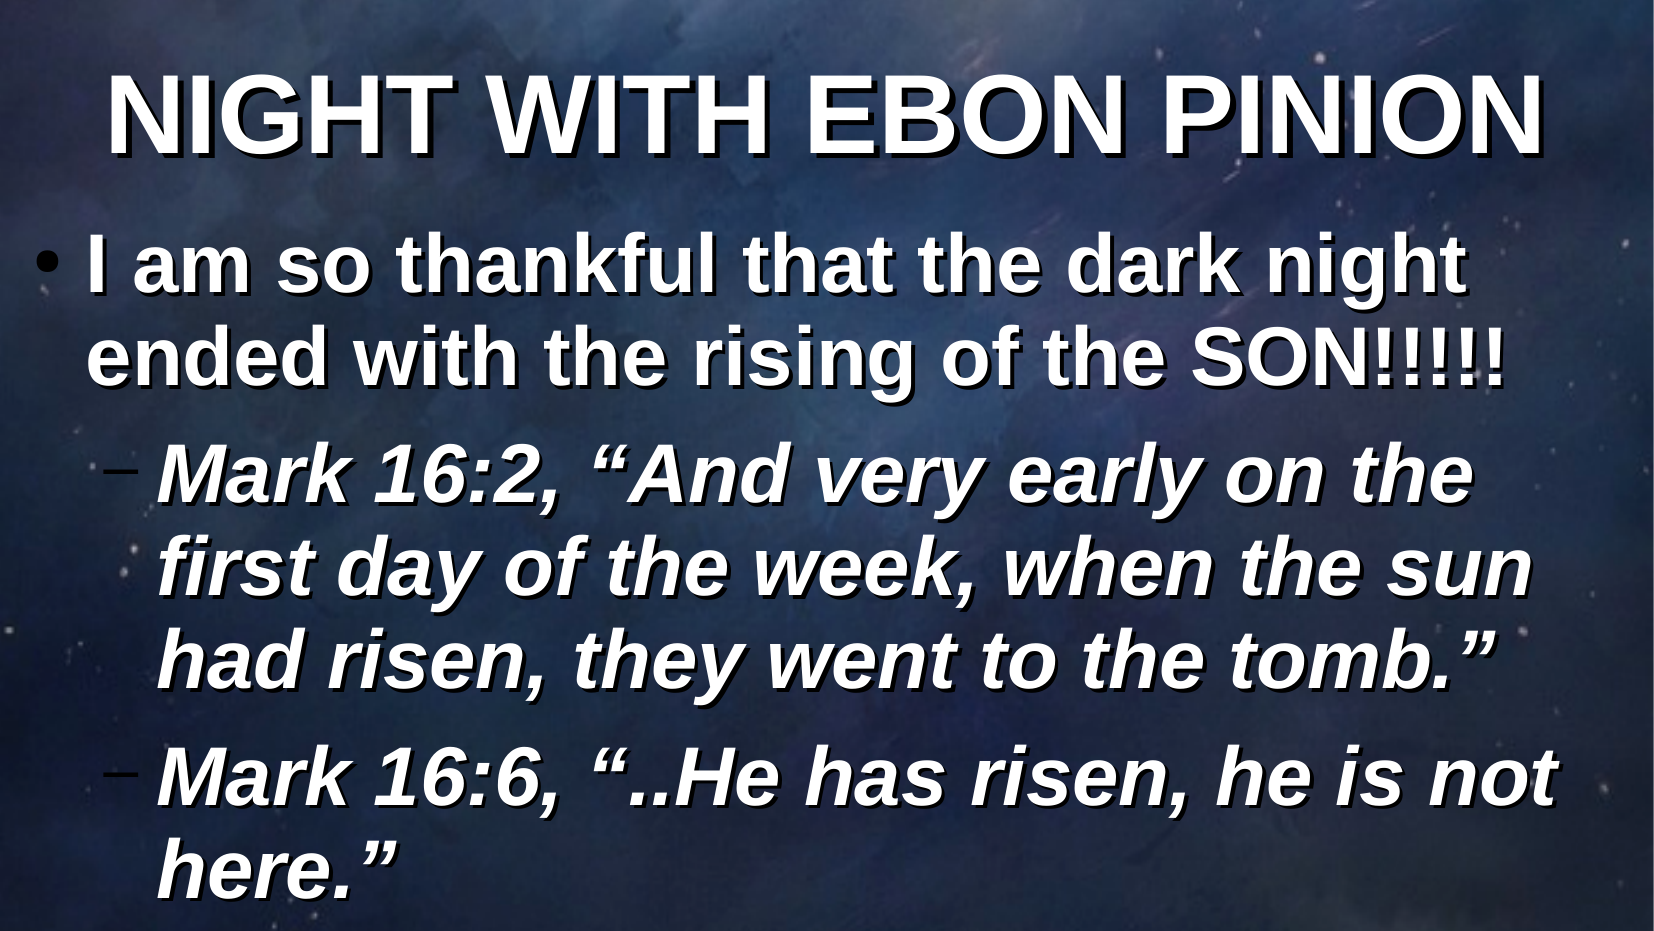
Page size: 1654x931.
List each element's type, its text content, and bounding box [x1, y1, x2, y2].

list I am so thankful that the dark night ended with the rising of the SON!!!!! Mark 16:2, “And very early on the first day of the week, when the sun had risen, they went to the tomb.” Mark 16:6, “..He has risen, he is not here.” [15, 217, 1643, 931]
picture [0, 0, 1654, 931]
title NIGHT WITH EBON PINION [82, 37, 1571, 193]
